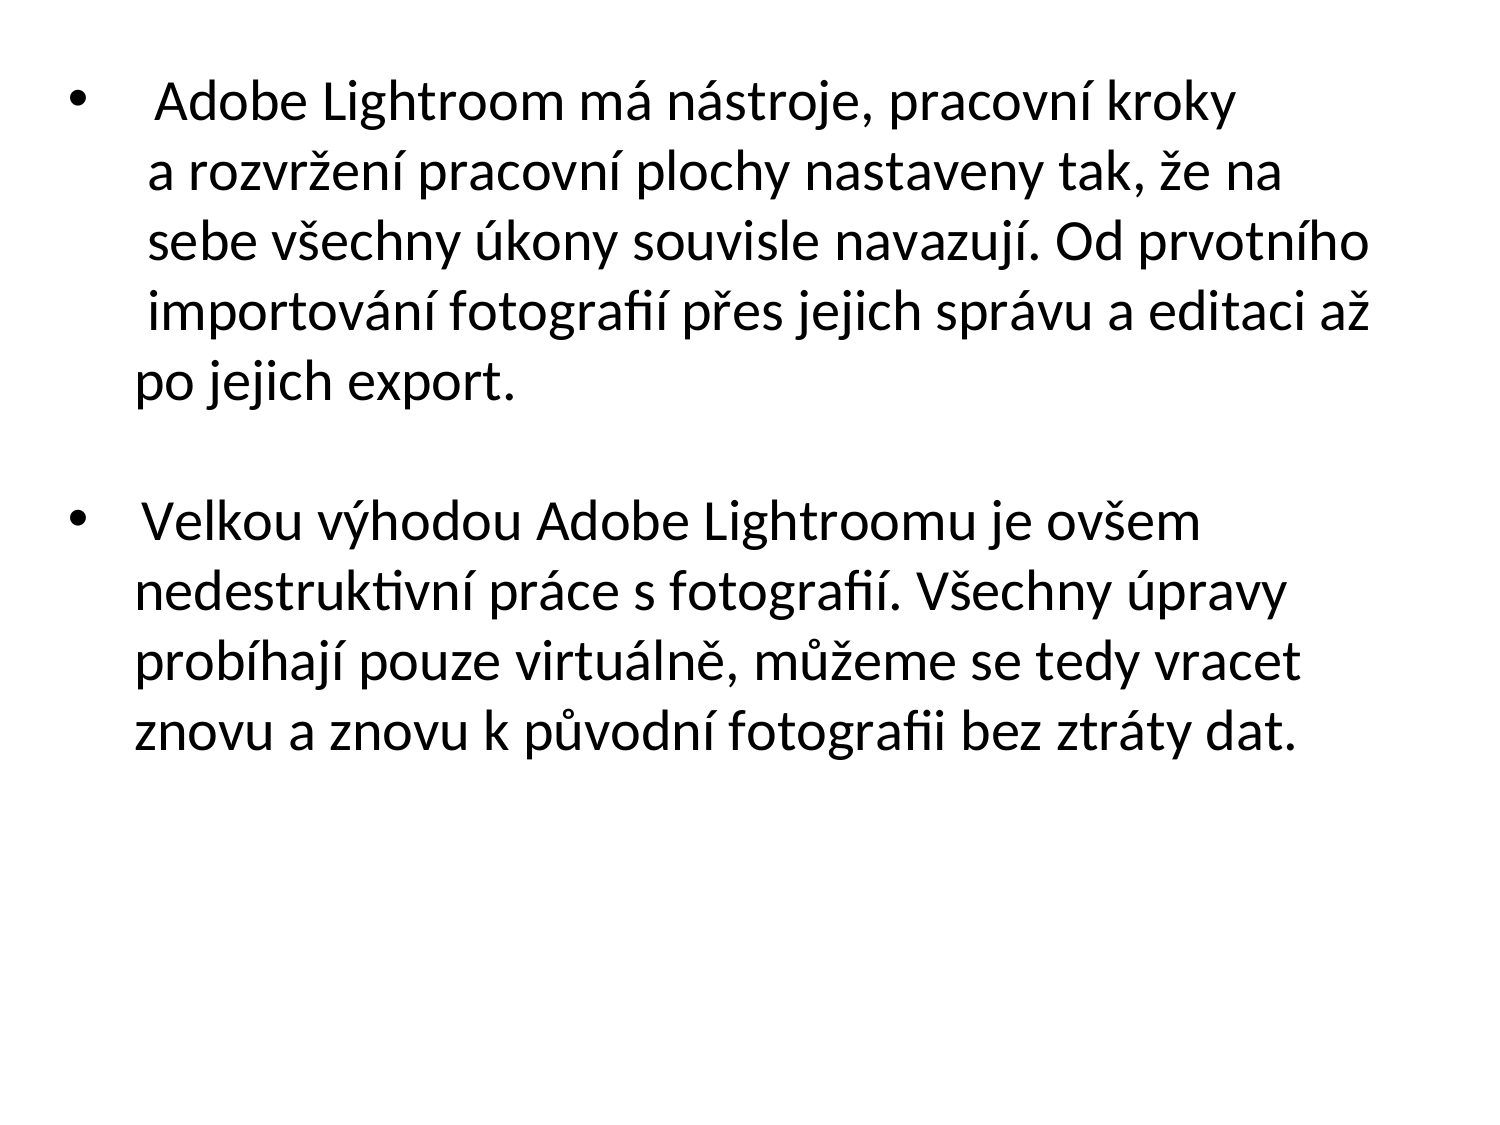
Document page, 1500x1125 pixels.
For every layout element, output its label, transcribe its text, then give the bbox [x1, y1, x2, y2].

text_box Adobe Lightroom má nástroje, pracovní kroky a rozvržení pracovní plochy nastaveny tak, že na sebe všechny úkony souvisle navazují. Od prvotního importování fotografií přes jejich správu a editaci až po jejich export. Velkou výhodou Adobe Lightroomu je ovšem nedestruktivní práce s fotografií. Všechny úpravy probíhají pouze virtuálně, můžeme se tedy vracet znovu a znovu k původní fotografii bez ztráty dat. [53, 54, 1400, 910]
